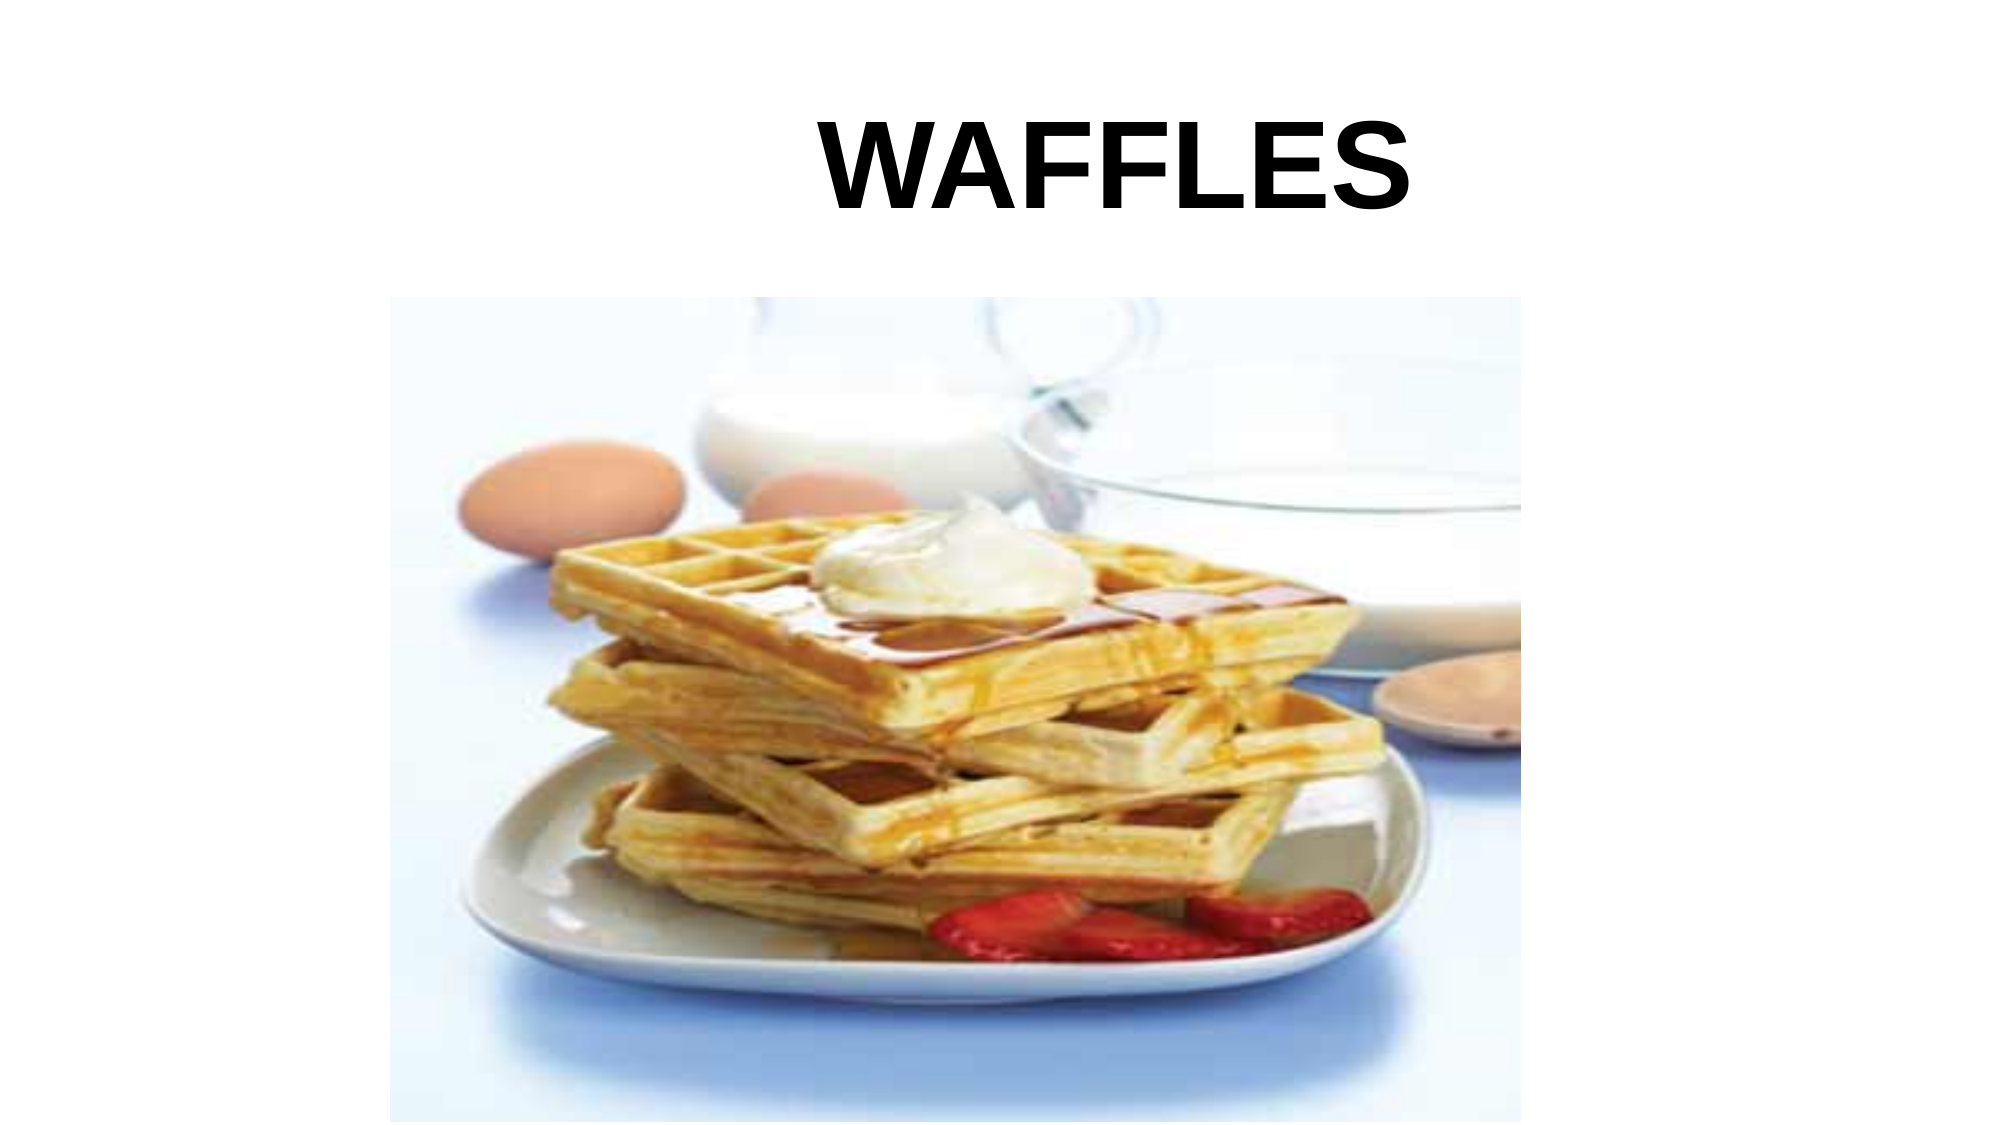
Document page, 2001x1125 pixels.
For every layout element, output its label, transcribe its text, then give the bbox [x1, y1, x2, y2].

title WAFFLES [137, 59, 1863, 278]
picture [390, 297, 1521, 1122]
